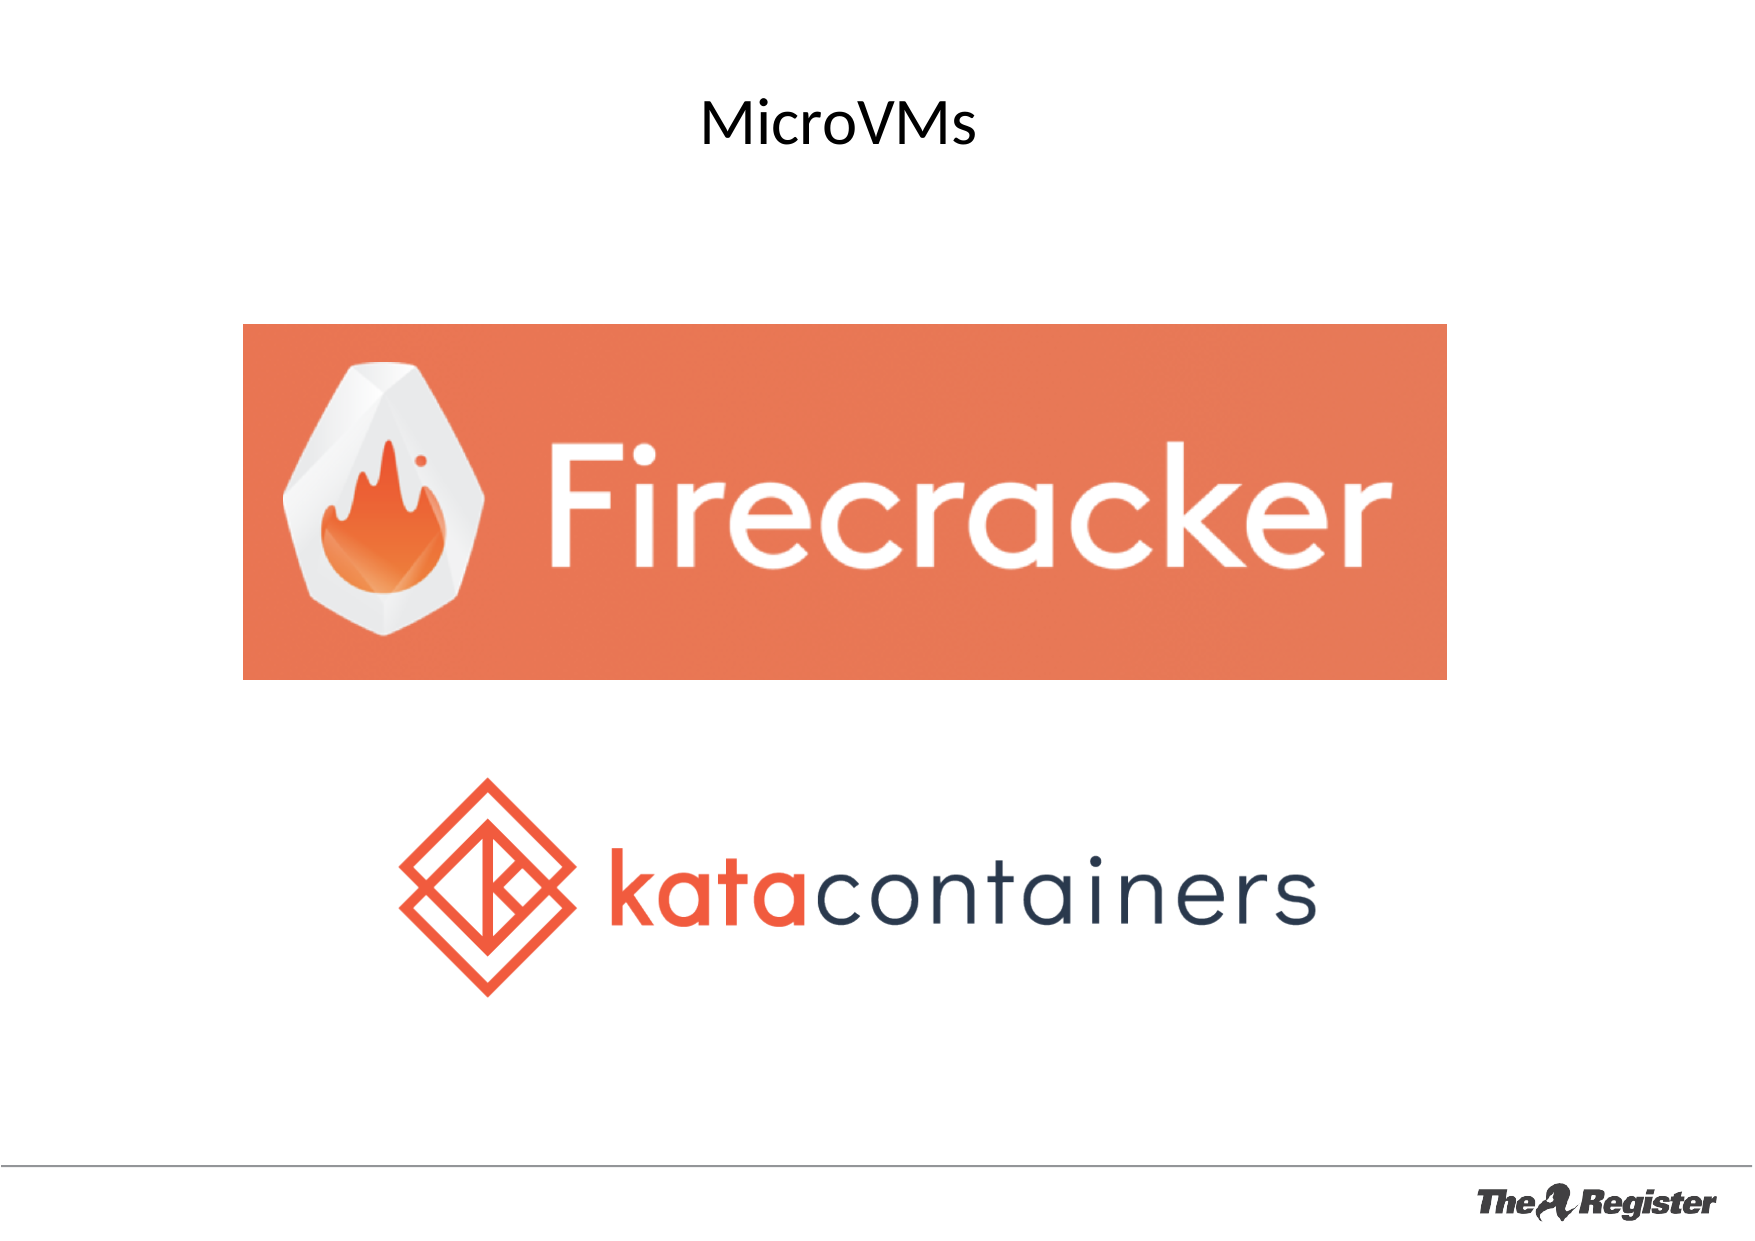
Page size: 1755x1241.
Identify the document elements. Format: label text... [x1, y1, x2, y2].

picture [1477, 1183, 1717, 1222]
picture [355, 741, 1359, 1034]
title MicroVMs [72, 38, 1605, 218]
picture [243, 324, 1447, 680]
